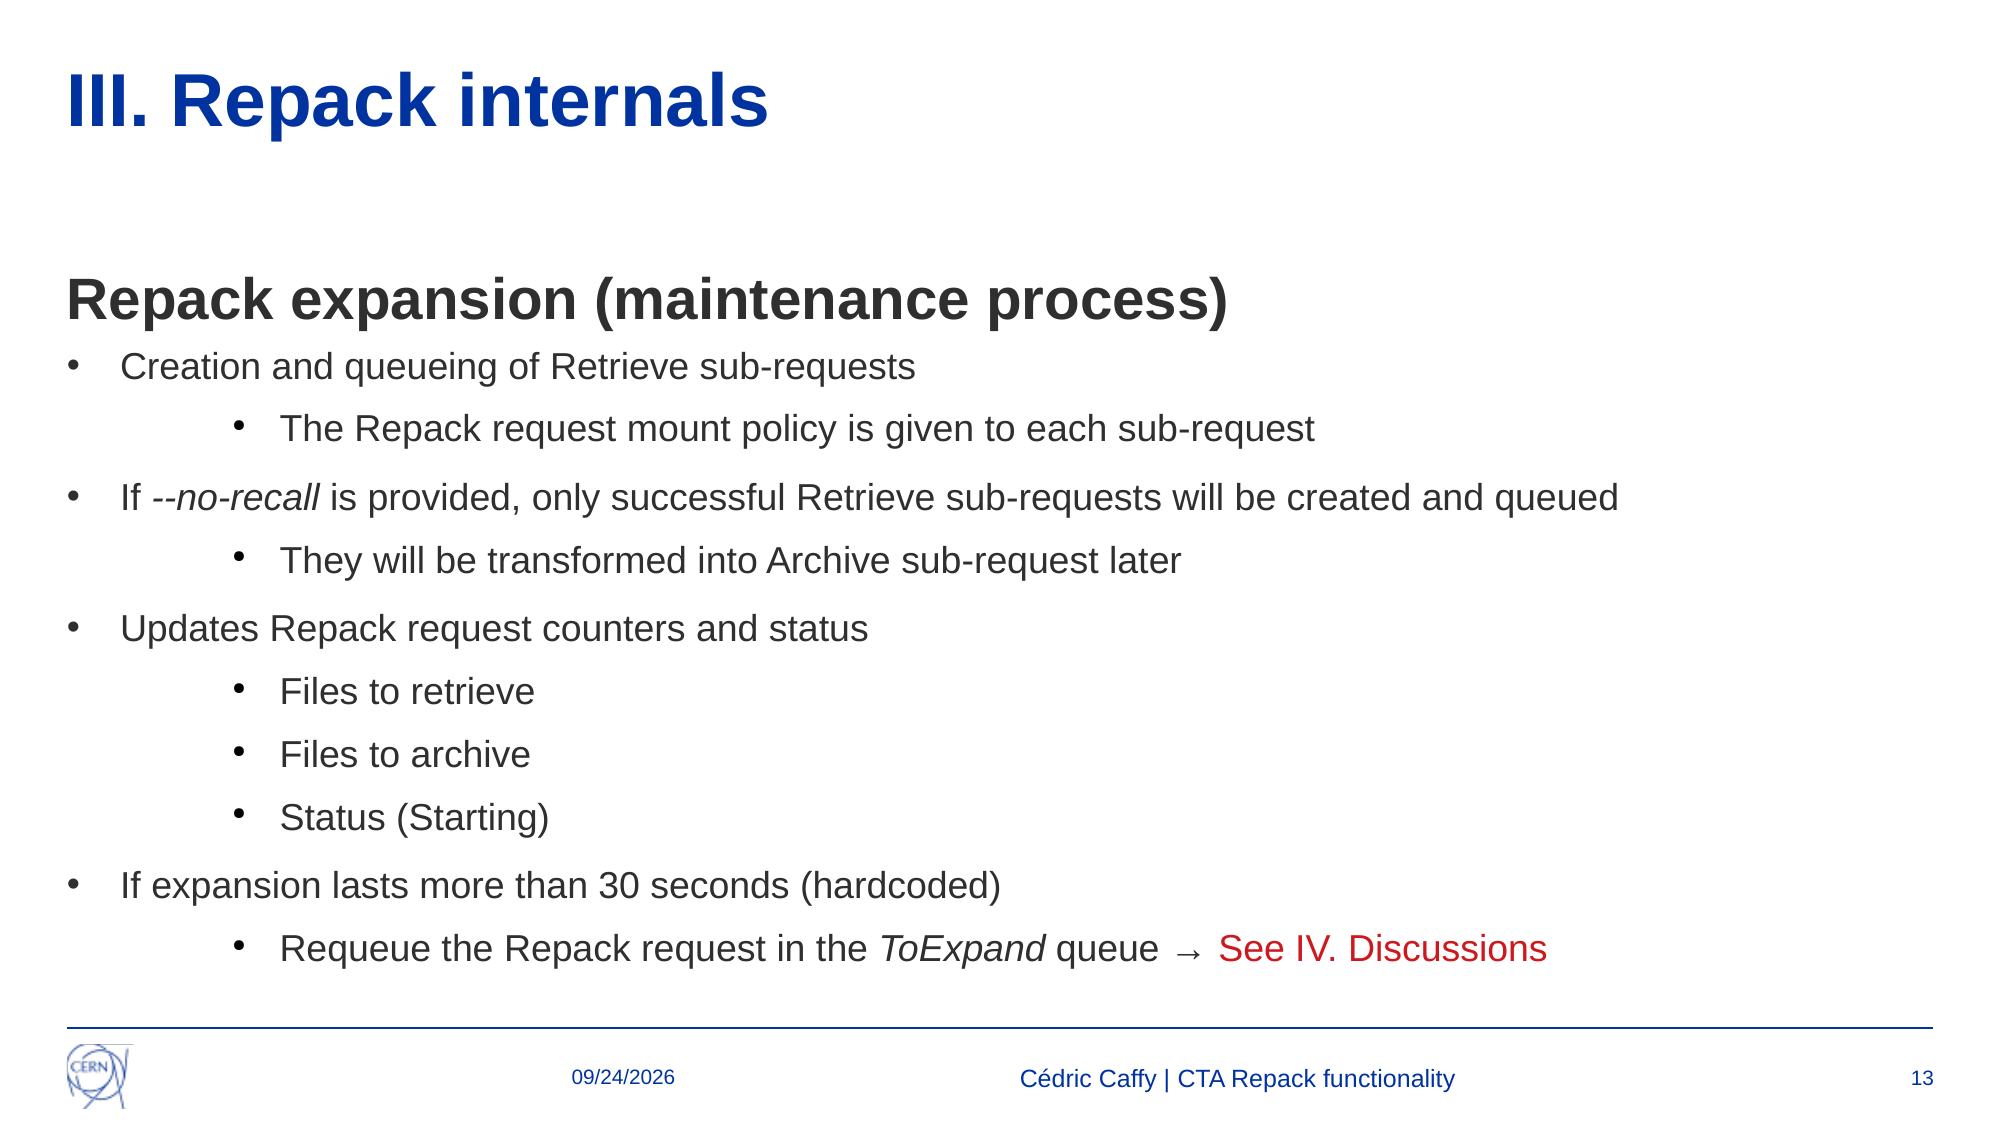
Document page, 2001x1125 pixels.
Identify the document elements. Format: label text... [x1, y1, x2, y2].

title III. Repack internals [66, 61, 1933, 237]
list Repack expansion (maintenance process) Creation and queueing of Retrieve sub-requests The Repack request mount policy is given to each sub-request If --no-recall is provided, only successful Retrieve sub-requests will be created and queued They will be transformed into Archive sub-request later Updates Repack request counters and status Files to retrieve Files to archive Status (Starting) If expansion lasts more than 30 seconds (hardcoded) Requeue the Repack request in the ToExpand queue → See IV. Discussions [66, 261, 1876, 1018]
footer Cédric Caffy | CTA Repack functionality [698, 1047, 1777, 1108]
slide_number <number> [1822, 1047, 1934, 1108]
slide_number 10/01/2020 [571, 1046, 676, 1107]
